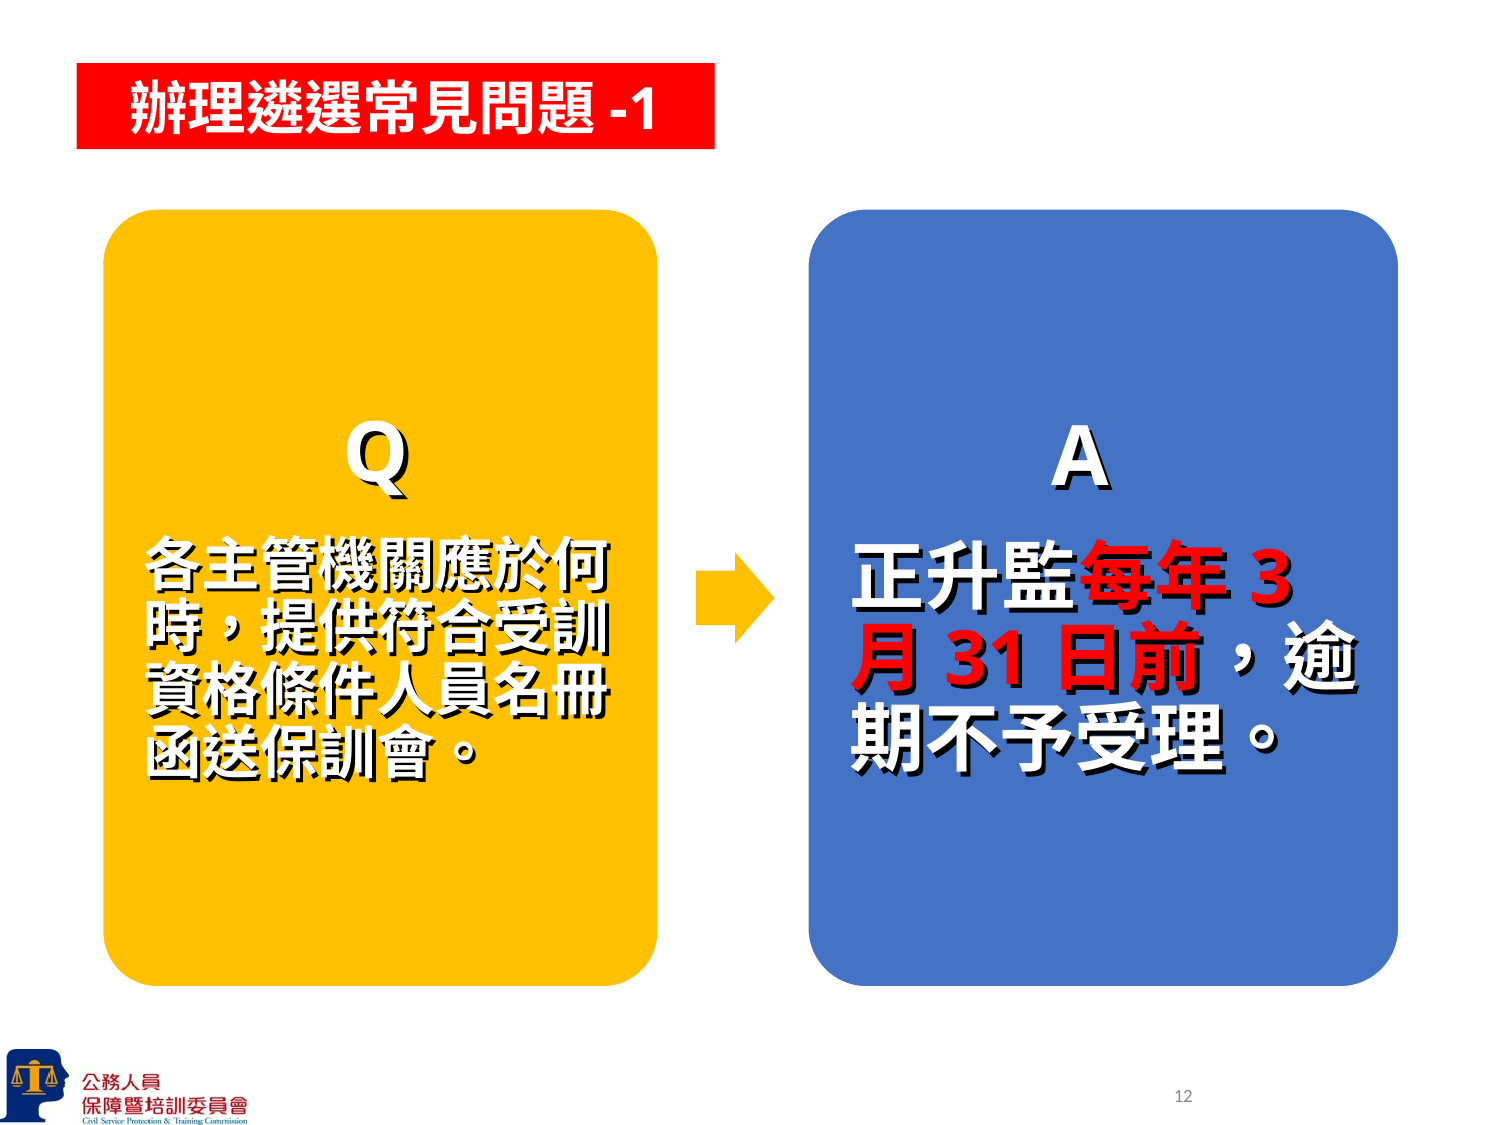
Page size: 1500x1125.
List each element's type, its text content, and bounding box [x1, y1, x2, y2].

text_box 辦理遴選常見問題-1 [76, 63, 715, 150]
text_box Q 各主管機關應於何時，提供符合受訓資格條件人員名冊函送保訓會。 [101, 208, 659, 988]
text_box [695, 552, 775, 644]
text_box 18 [1158, 1065, 1497, 1125]
text_box A 正升監每年3月31日前，逾期不予受理。 [806, 208, 1400, 988]
